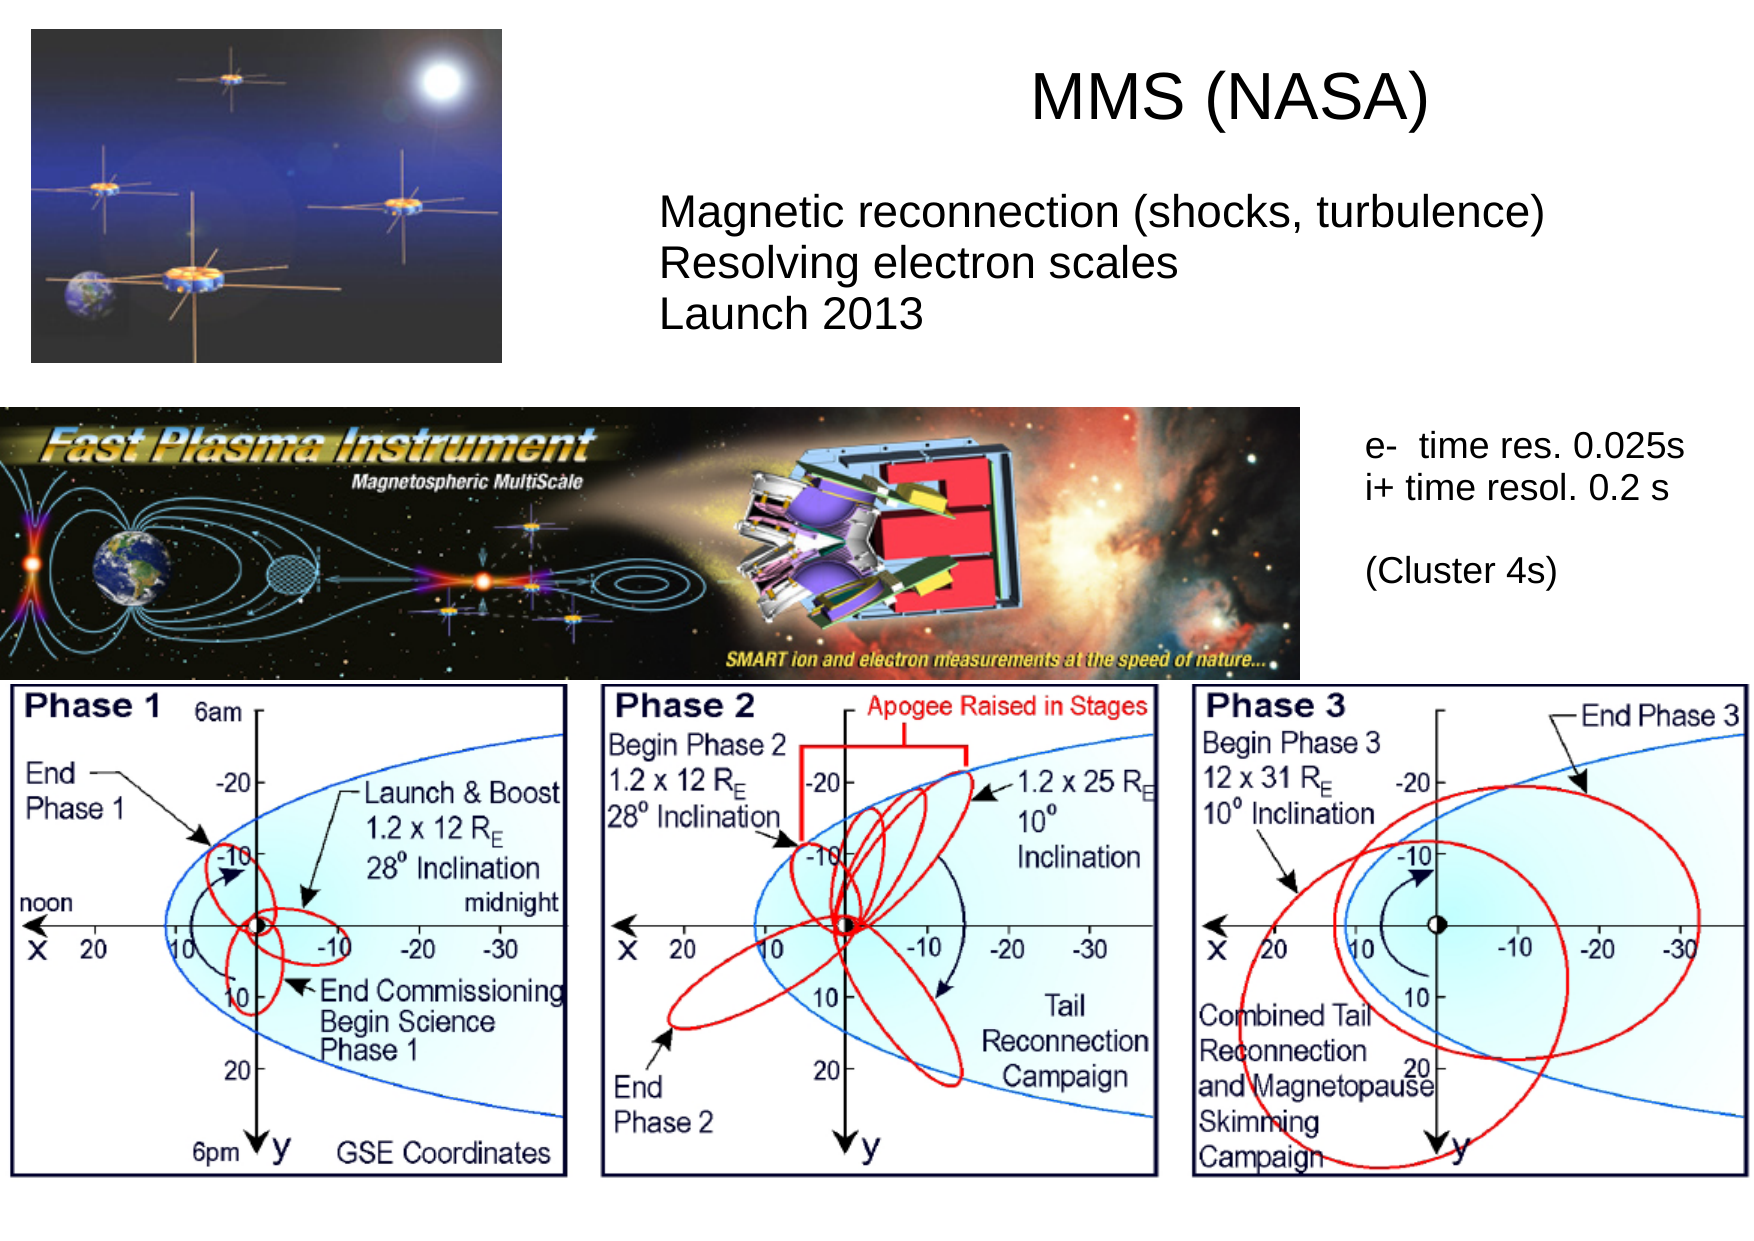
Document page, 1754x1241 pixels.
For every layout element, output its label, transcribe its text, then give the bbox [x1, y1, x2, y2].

text_box e- time res. 0.025s i+ time resol. 0.2 s (Cluster 4s) [1350, 416, 1726, 600]
title MMS (NASA) [814, 0, 1648, 178]
text_box Magnetic reconnection (shocks, turbulence) Resolving electron scales Launch 2013 [626, 178, 1688, 347]
picture [31, 29, 502, 363]
picture [0, 684, 1754, 1182]
picture [0, 407, 1300, 680]
